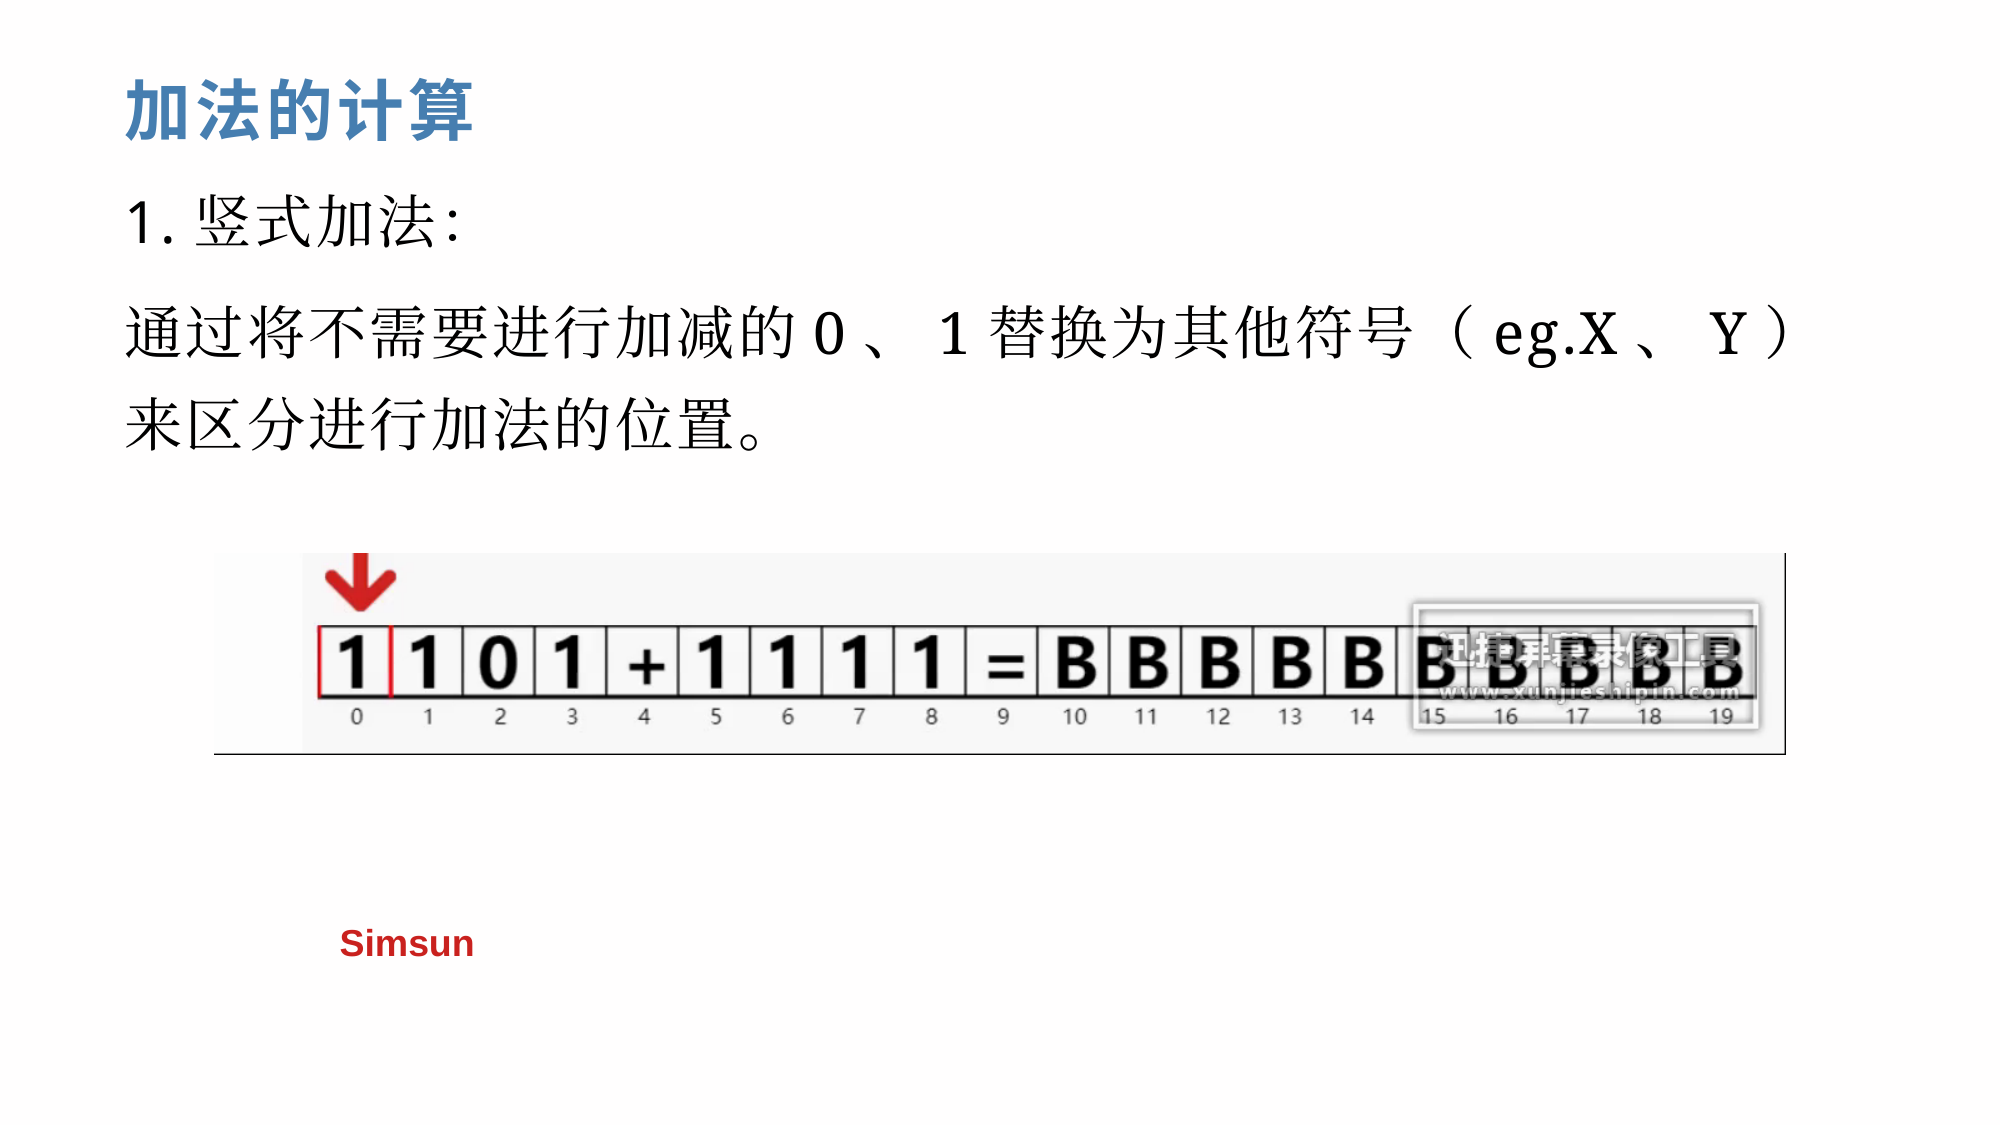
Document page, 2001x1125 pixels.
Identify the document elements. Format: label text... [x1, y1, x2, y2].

list 1.竖式加法： 通过将不需要进行加减的0、1替换为其他符号（eg.X、Y）来区分进行加法的位置。 [109, 156, 1891, 1041]
text_box Simsun [324, 915, 490, 973]
text_box [213, 552, 1787, 755]
title 加法的计算 [109, 72, 1891, 146]
